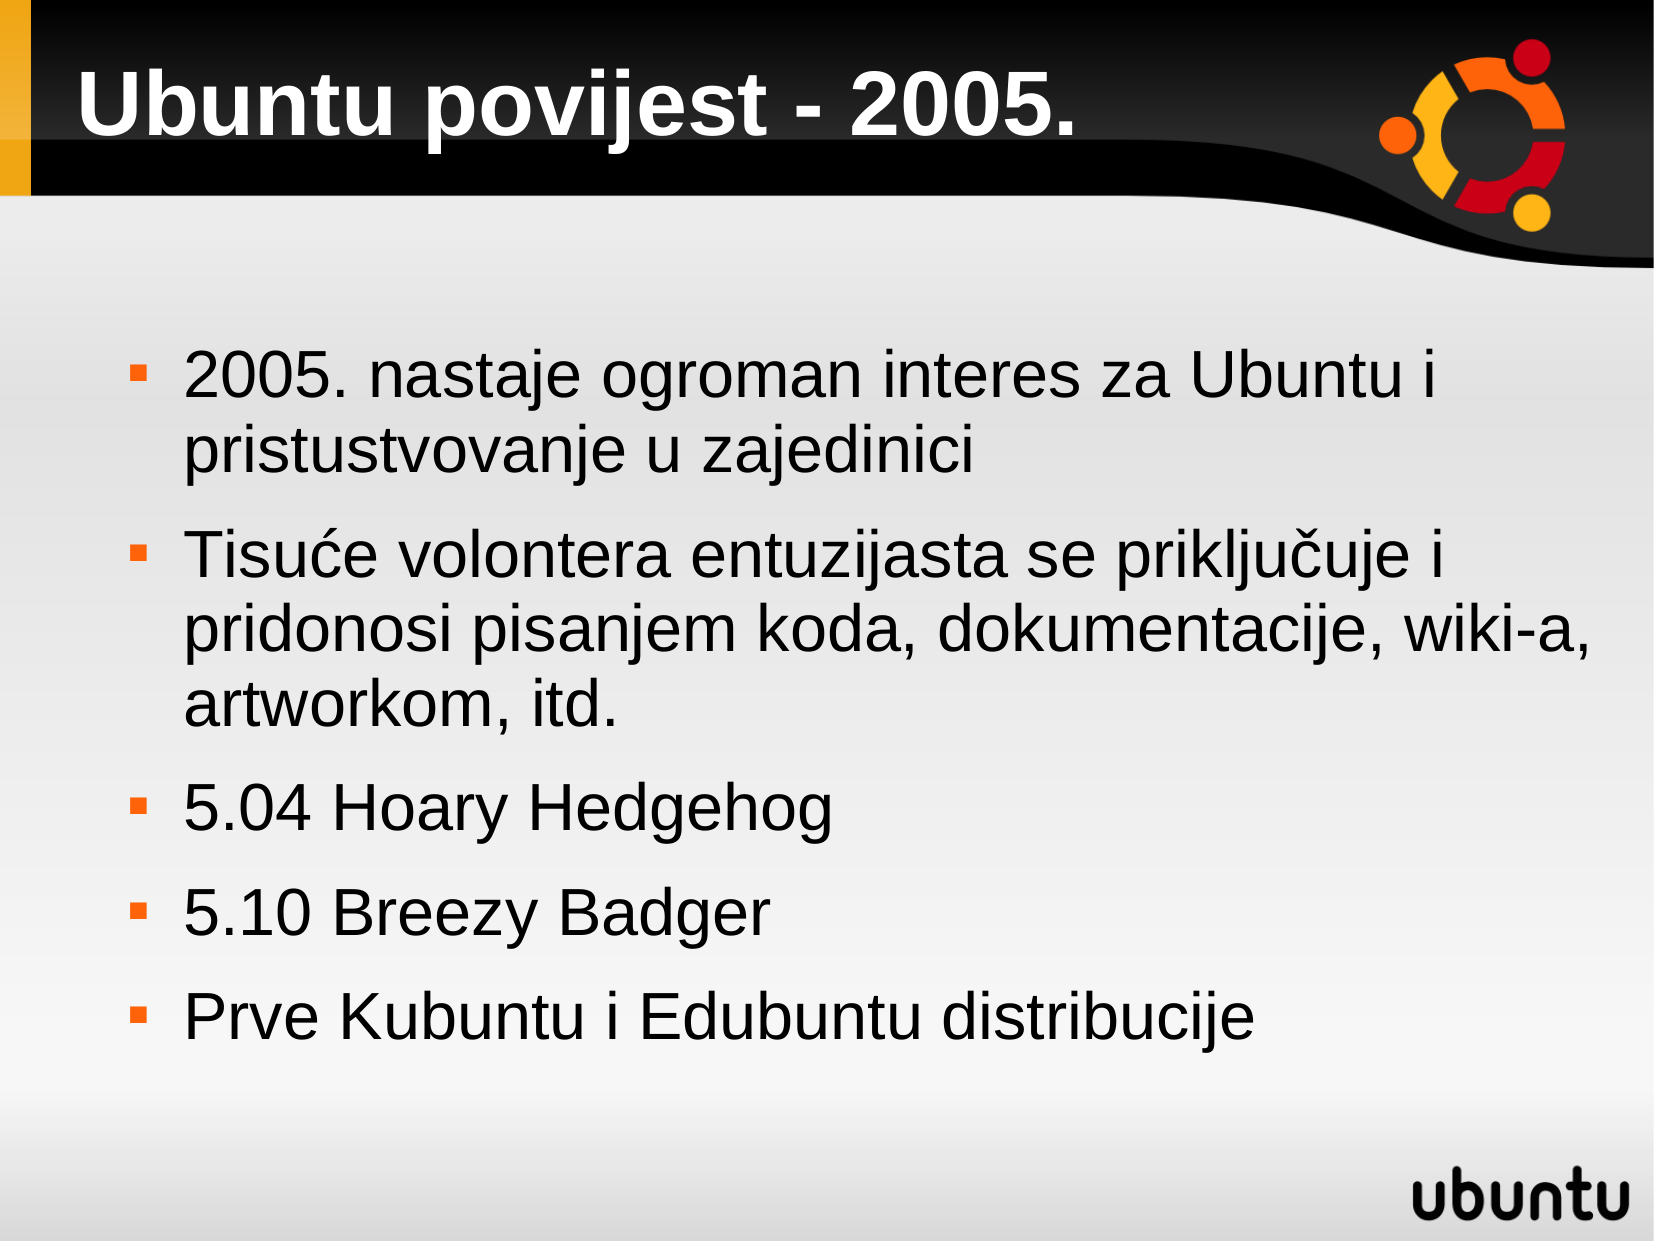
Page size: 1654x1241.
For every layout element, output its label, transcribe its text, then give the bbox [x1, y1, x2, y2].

picture [0, 0, 1654, 1241]
list 2005. nastaje ogroman interes za Ubuntu i pristustvovanje u zajedinici Tisuće volontera entuzijasta se priključuje i pridonosi pisanjem koda, dokumentacije, wiki-a, artworkom, itd. 5.04 Hoary Hedgehog 5.10 Breezy Badger Prve Kubuntu i Edubuntu distribucije [112, 337, 1601, 1054]
title Ubuntu povijest - 2005. [76, 7, 1565, 200]
